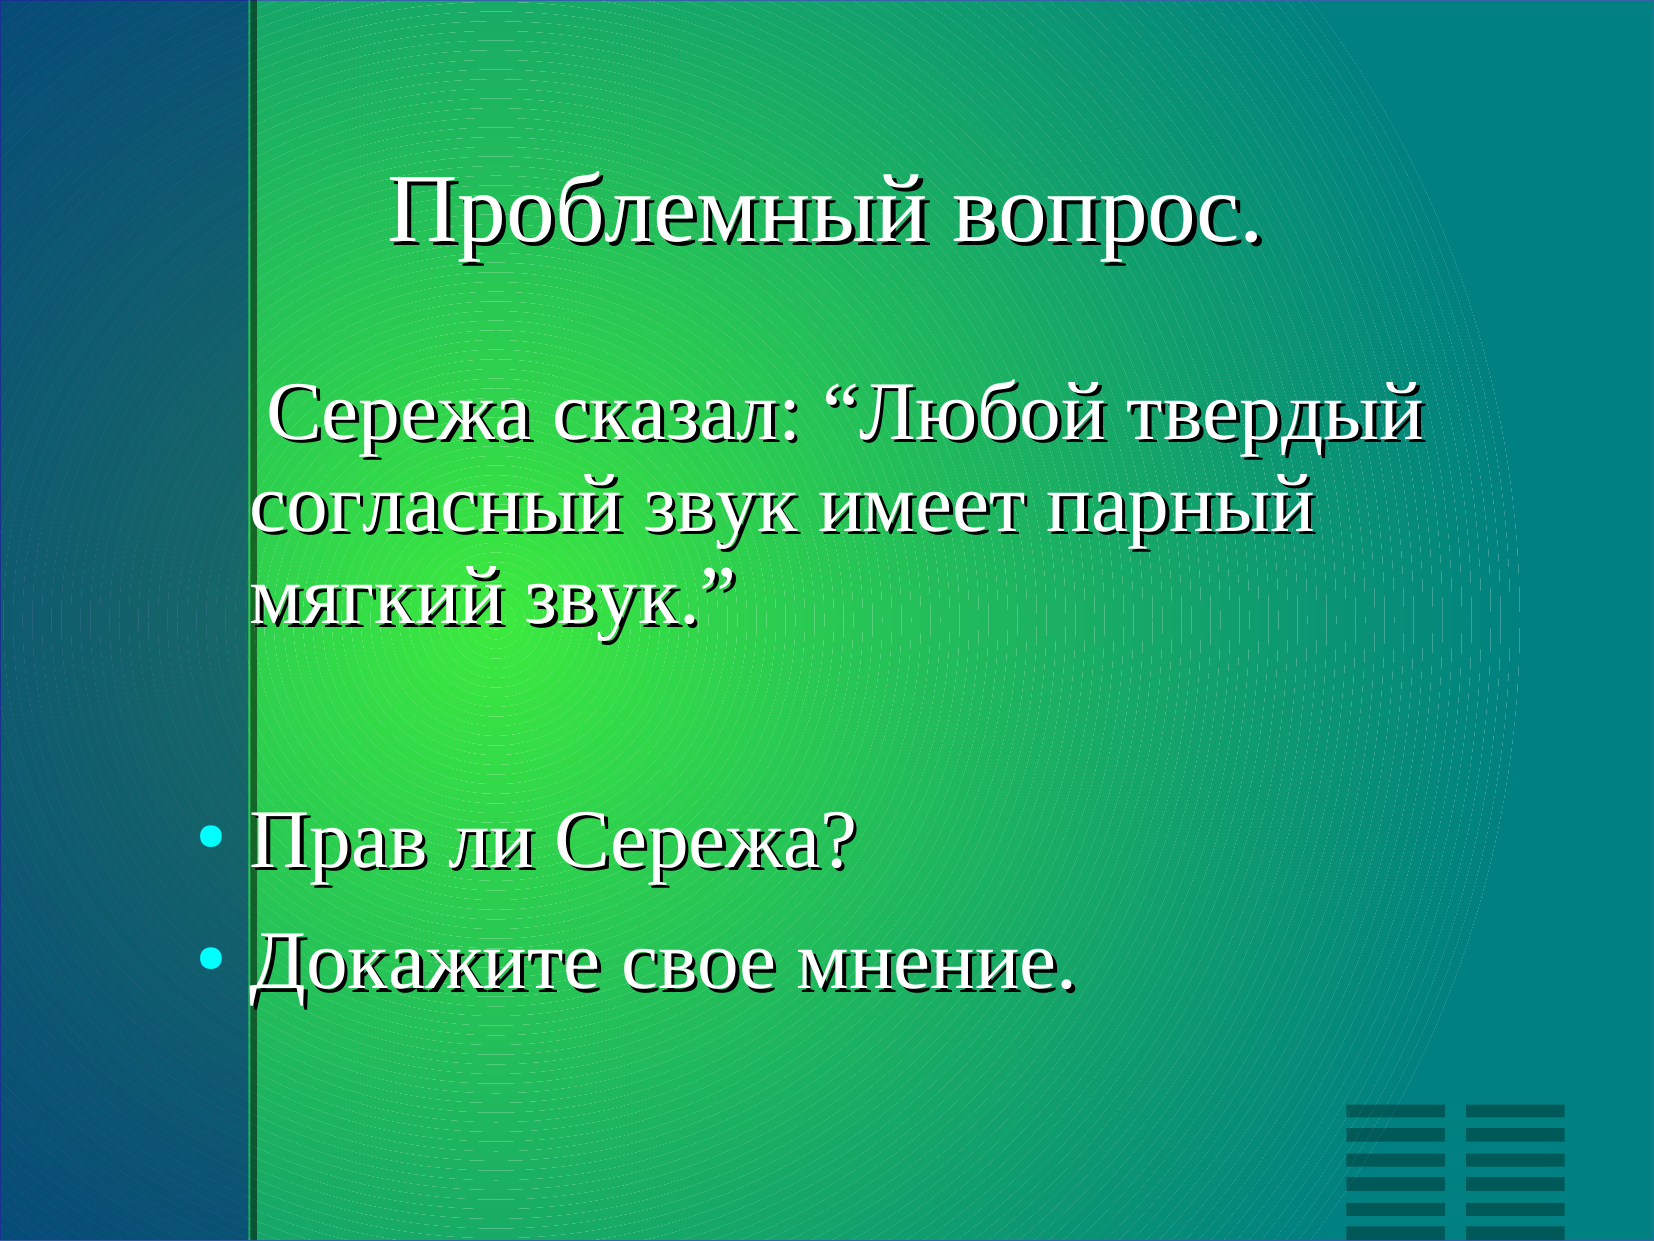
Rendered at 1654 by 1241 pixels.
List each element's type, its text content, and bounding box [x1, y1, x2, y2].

title Проблемный вопрос. [119, 104, 1533, 312]
list Сережа сказал: “Любой твердый согласный звук имеет парный мягкий звук.” Прав ли Сережа? Докажите свое мнение. [178, 364, 1570, 1147]
